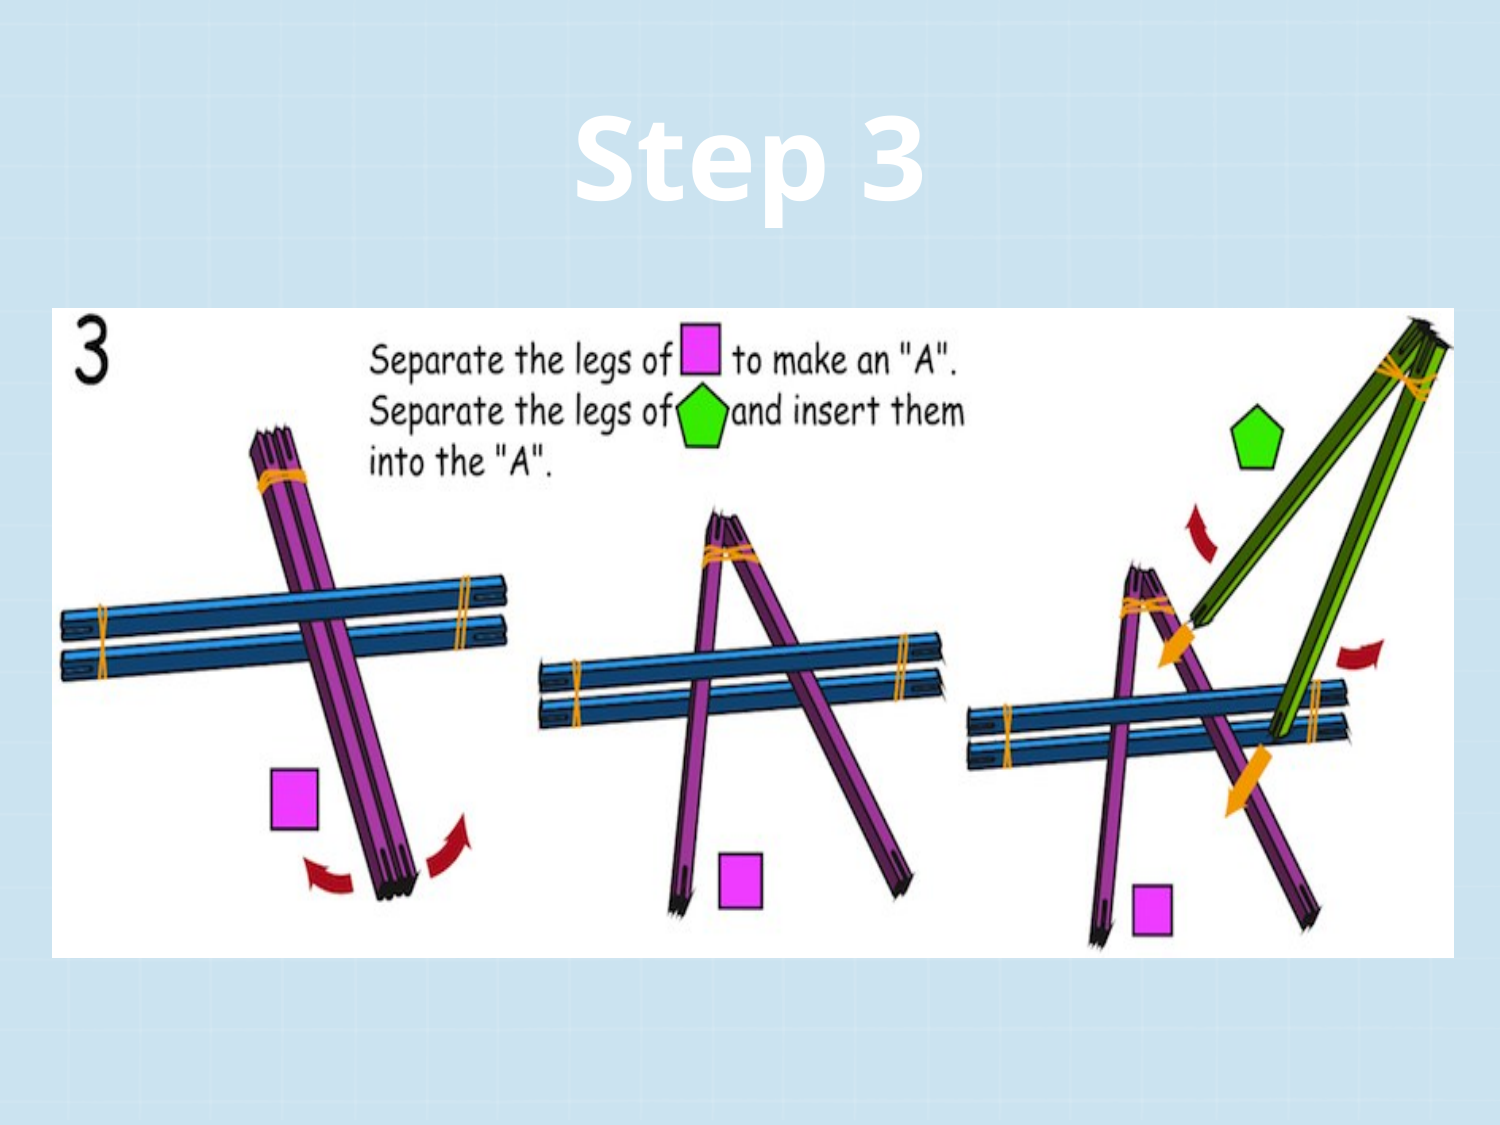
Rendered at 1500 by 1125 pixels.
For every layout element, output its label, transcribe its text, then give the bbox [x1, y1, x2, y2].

title Step 3 [127, 17, 1372, 289]
picture [0, 0, 1500, 1125]
